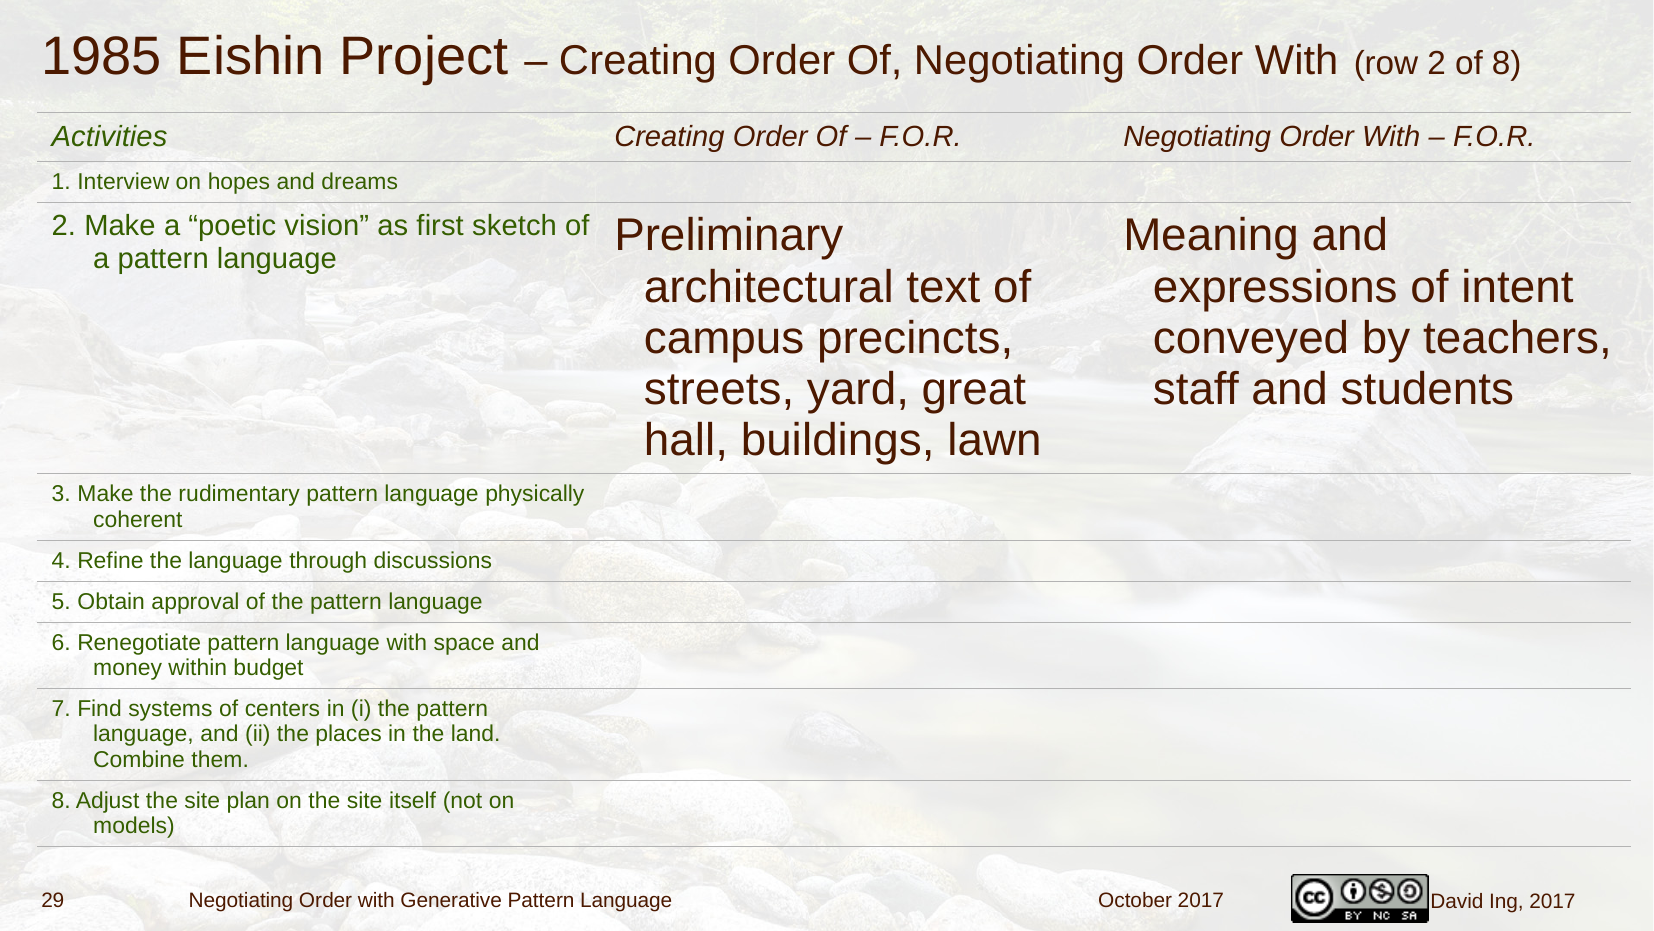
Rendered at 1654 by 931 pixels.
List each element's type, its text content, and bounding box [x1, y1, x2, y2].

table_cell [1109, 781, 1631, 846]
text_box [1003, 275, 1033, 346]
table_cell [609, 689, 1109, 780]
table_cell [1109, 689, 1631, 780]
table_cell Preliminary architectural text of campus precincts, streets, yard, great hall, buildings, lawn [609, 203, 1109, 473]
table_cell [1109, 582, 1631, 622]
table_cell 6. Renegotiate pattern language with space and money within budget [37, 623, 609, 688]
table_cell [609, 582, 1109, 622]
table_header Activities [37, 113, 609, 161]
table_cell [609, 781, 1109, 846]
table_header Negotiating Order With – F.O.R. [1109, 113, 1631, 161]
table_cell 5. Obtain approval of the pattern language [37, 582, 609, 622]
table_cell [1109, 541, 1631, 581]
title 1985 Eishin Project – Creating Order Of, Negotiating Order With (row 2 of 8) [41, 30, 1613, 112]
table_cell 4. Refine the language through discussions [37, 541, 609, 581]
table_cell 1. Interview on hopes and dreams [37, 162, 609, 202]
table_cell 2. Make a “poetic vision” as first sketch of a pattern language [37, 203, 609, 473]
table_cell [1109, 474, 1631, 540]
table_cell 8. Adjust the site plan on the site itself (not on models) [37, 781, 609, 846]
table_cell 3. Make the rudimentary pattern language physically coherent [37, 474, 609, 540]
table_header Creating Order Of – F.O.R. [609, 113, 1109, 161]
table_cell [609, 162, 1109, 202]
table_cell [1109, 623, 1631, 688]
table_cell 7. Find systems of centers in (i) the pattern language, and (ii) the places in the land. Combine them. [37, 689, 609, 780]
table_cell [609, 541, 1109, 581]
table_cell Meaning and expressions of intent conveyed by teachers, staff and students [1109, 203, 1631, 473]
table_cell [1109, 162, 1631, 202]
table_cell [609, 474, 1109, 540]
picture [0, 0, 1654, 931]
table_cell [609, 623, 1109, 688]
